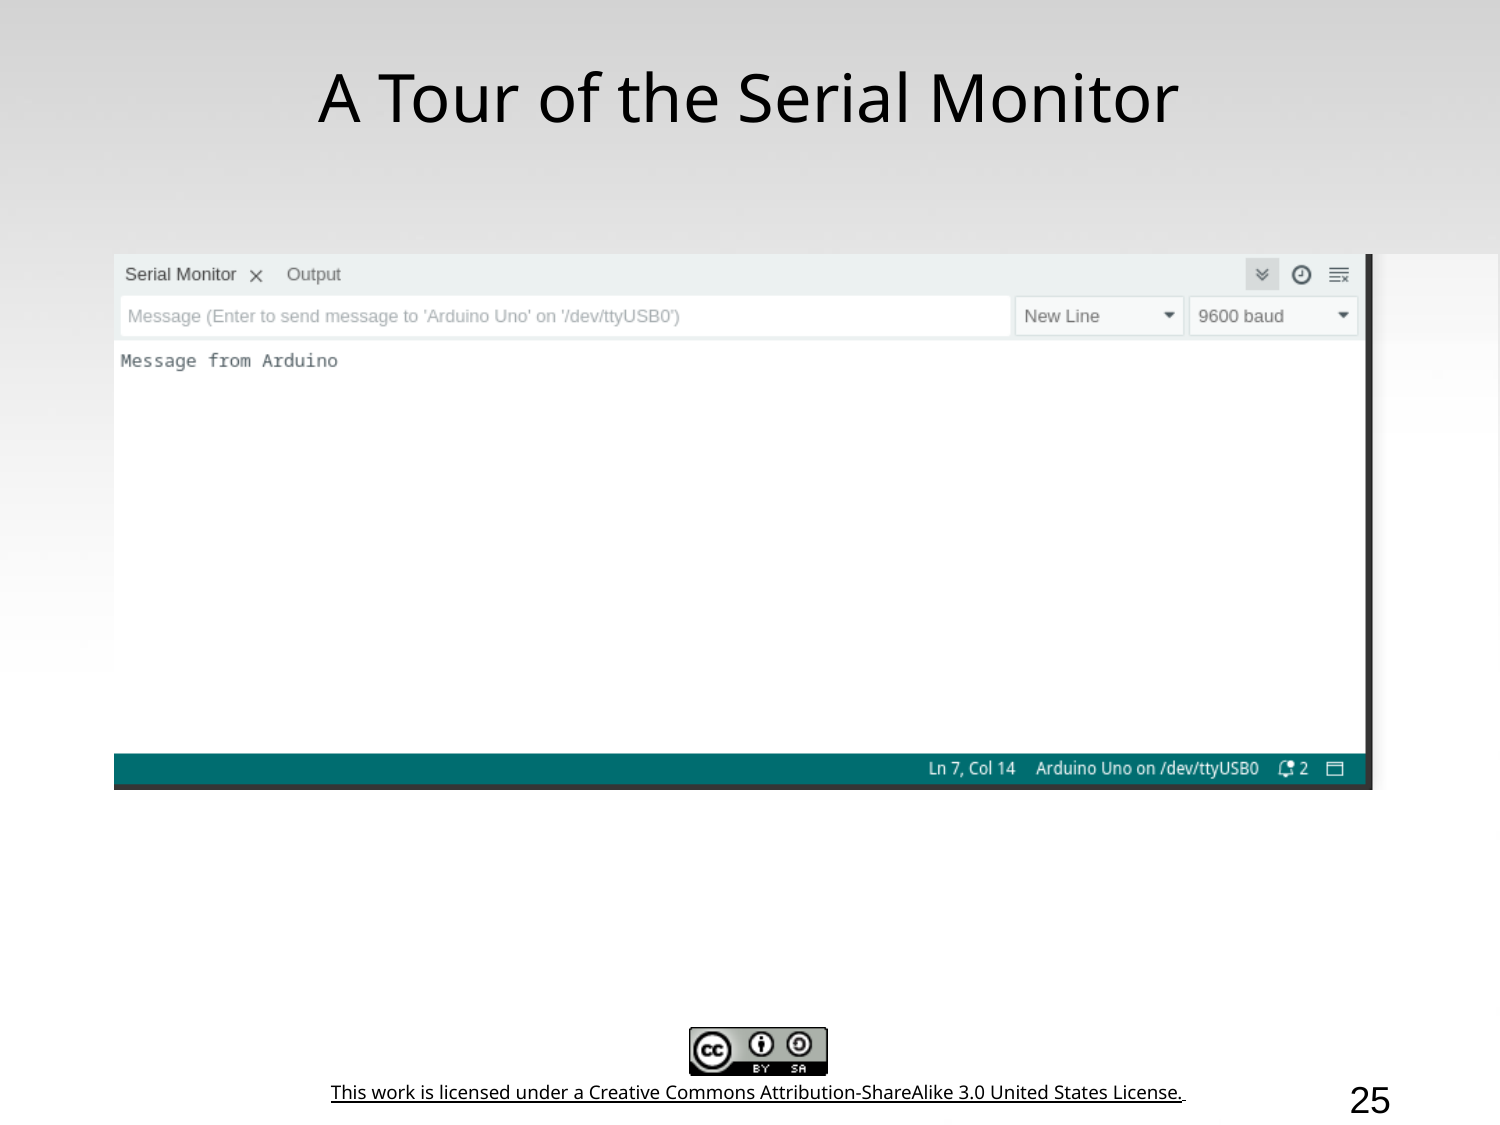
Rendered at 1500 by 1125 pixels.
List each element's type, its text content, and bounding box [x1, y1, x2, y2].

picture [0, 0, 1500, 1125]
title A Tour of the Serial Monitor [112, 2, 1388, 190]
